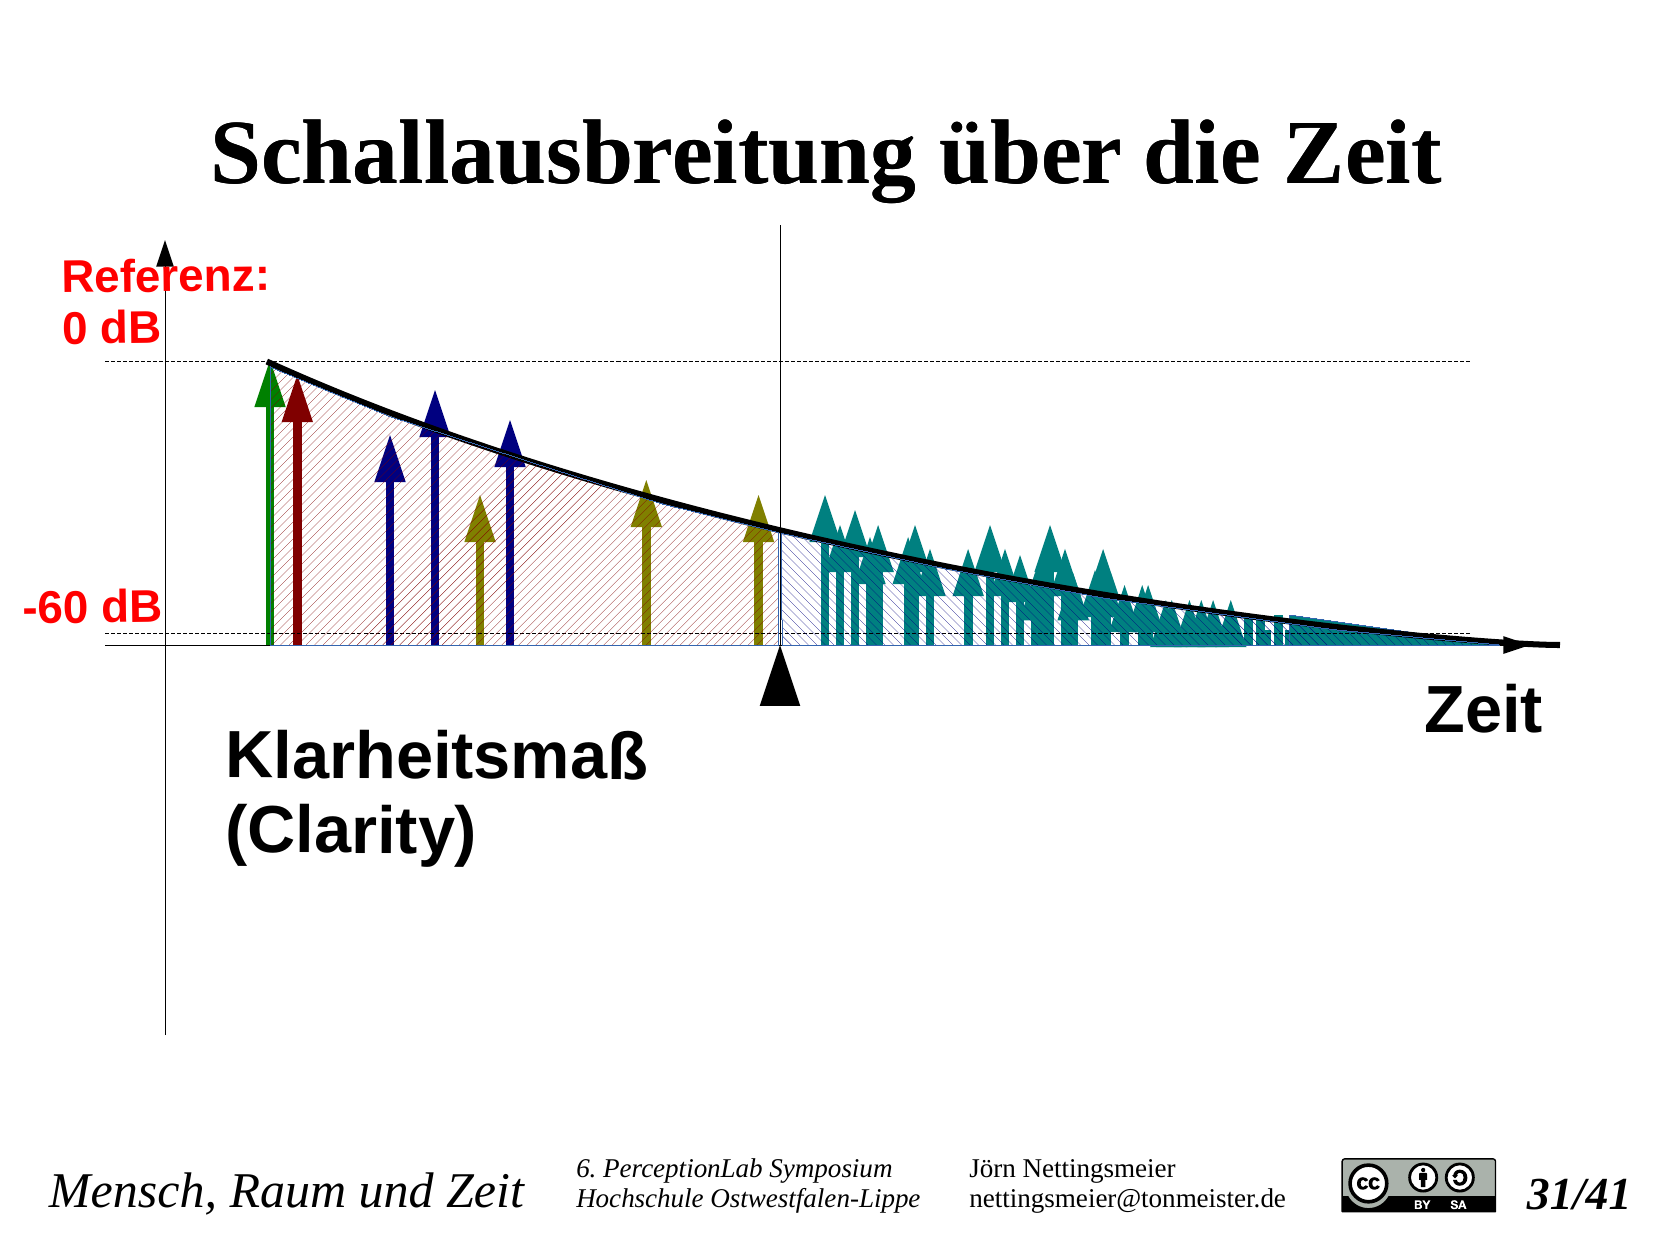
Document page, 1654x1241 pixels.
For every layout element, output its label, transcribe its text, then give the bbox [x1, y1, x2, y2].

text_box Referenz: 0 dB [46, 243, 287, 378]
text_box Klarheitsmaß (Clarity) [210, 710, 664, 899]
title Schallausbreitung über die Zeit [82, 49, 1571, 257]
text_box [1289, 615, 1381, 628]
text_box -60 dB [7, 572, 178, 649]
text_box [781, 533, 1500, 646]
text_box Zeit [1410, 664, 1559, 766]
text_box [270, 366, 779, 646]
